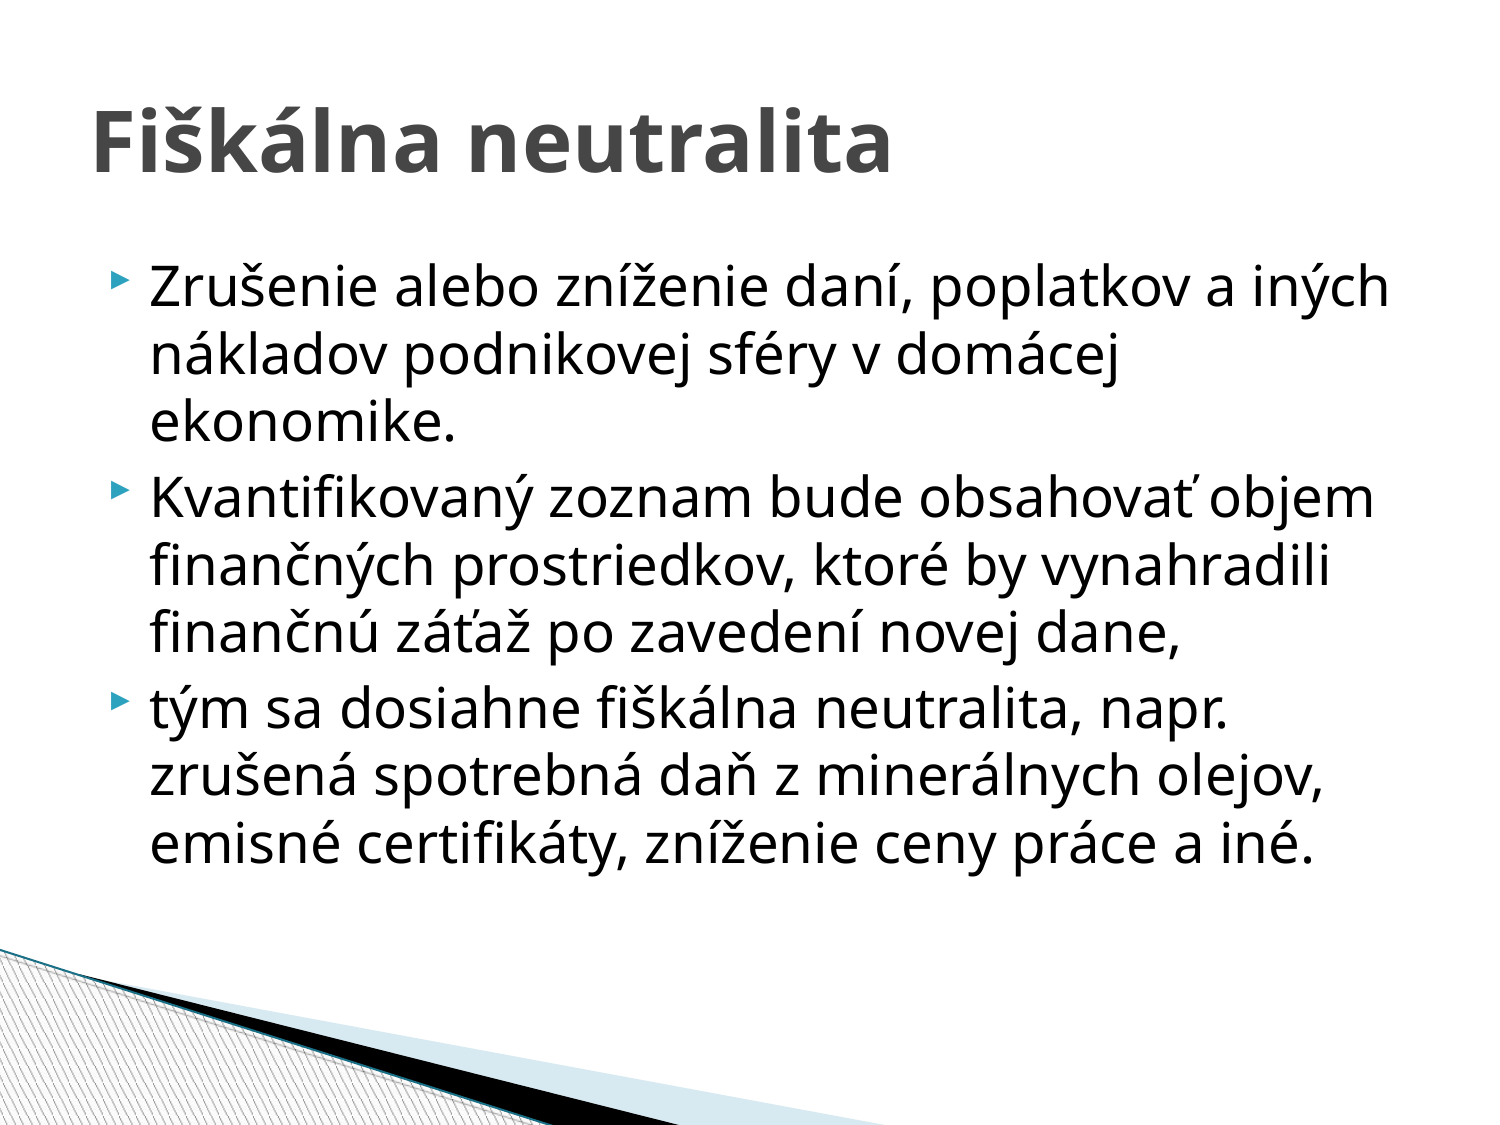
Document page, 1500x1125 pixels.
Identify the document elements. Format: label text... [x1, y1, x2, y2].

list Zrušenie alebo zníženie daní, poplatkov a iných nákladov podnikovej sféry v domácej ekonomike. Kvantifikovaný zoznam bude obsahovať objem finančných prostriedkov, ktoré by vynahradili finančnú záťaž po zavedení novej dane, tým sa dosiahne fiškálna neutralita, napr. zrušená spotrebná daň z minerálnych olejov, emisné certifikáty, zníženie ceny práce a iné. [75, 243, 1425, 986]
picture [0, 952, 543, 1125]
title Fiškálna neutralita [75, 45, 1425, 233]
